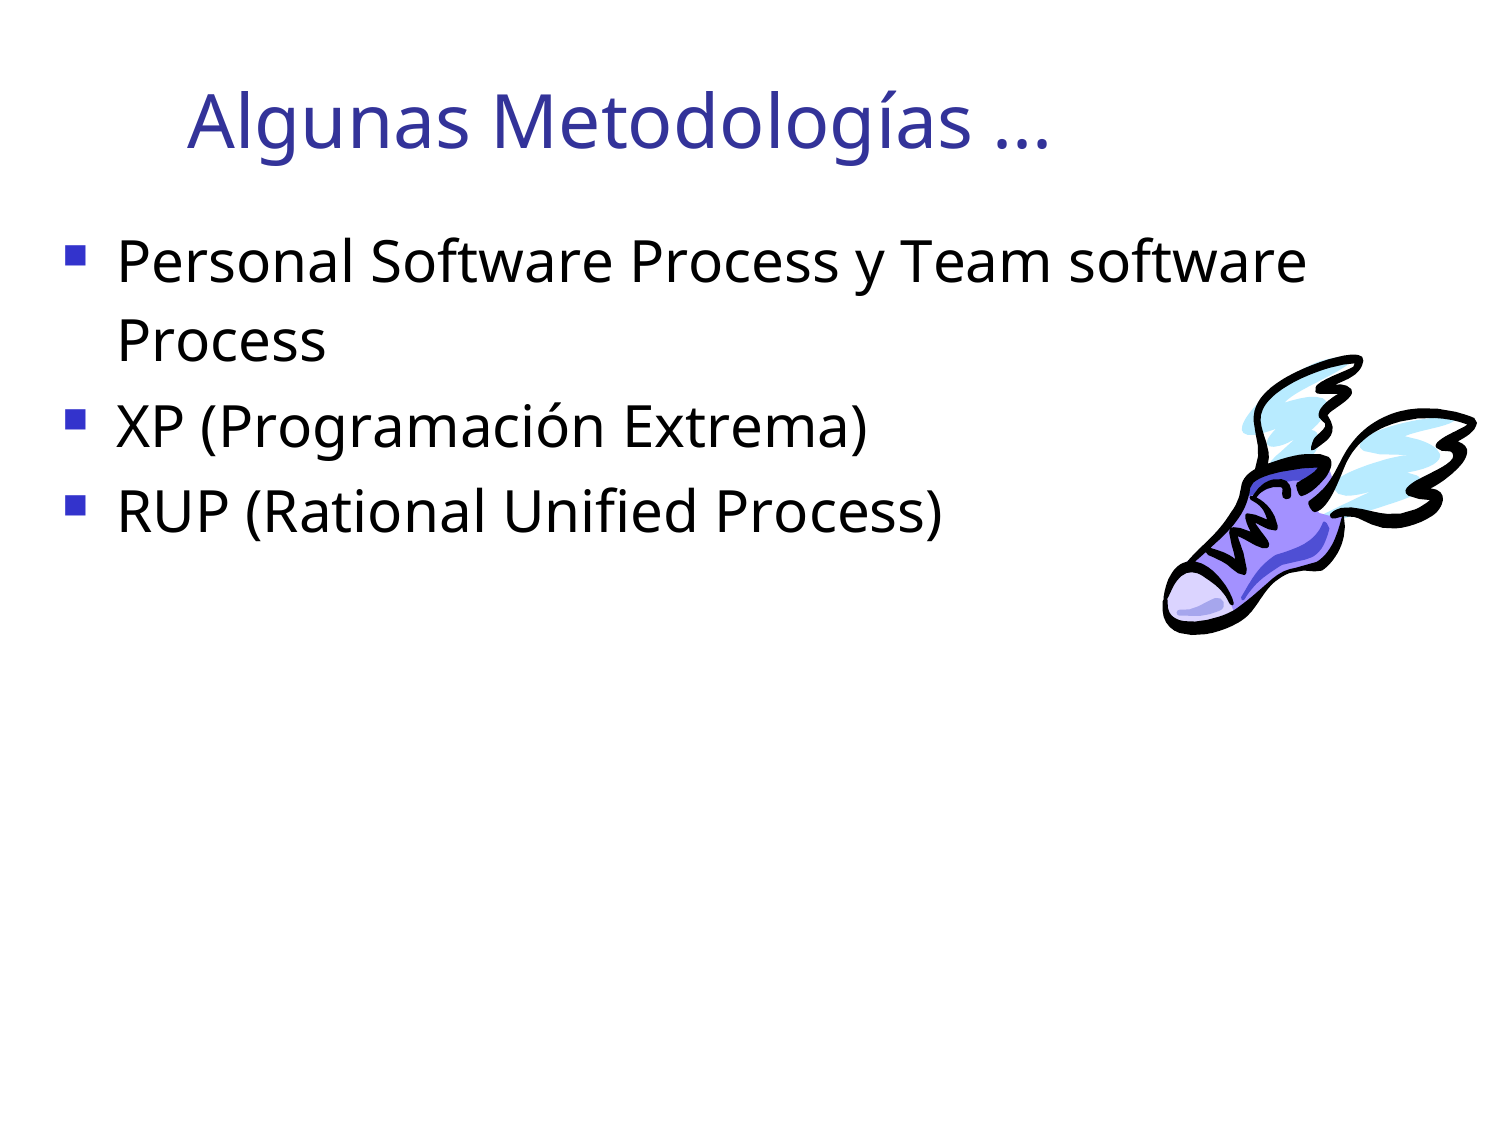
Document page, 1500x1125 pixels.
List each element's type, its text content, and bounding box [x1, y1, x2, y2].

picture [1162, 352, 1480, 638]
title Algunas Metodologías ... [187, 45, 1466, 193]
list Personal Software Process y Team software Process XP (Programación Extrema)‏ RUP (Rational Unified Process)‏ [62, 220, 1388, 861]
